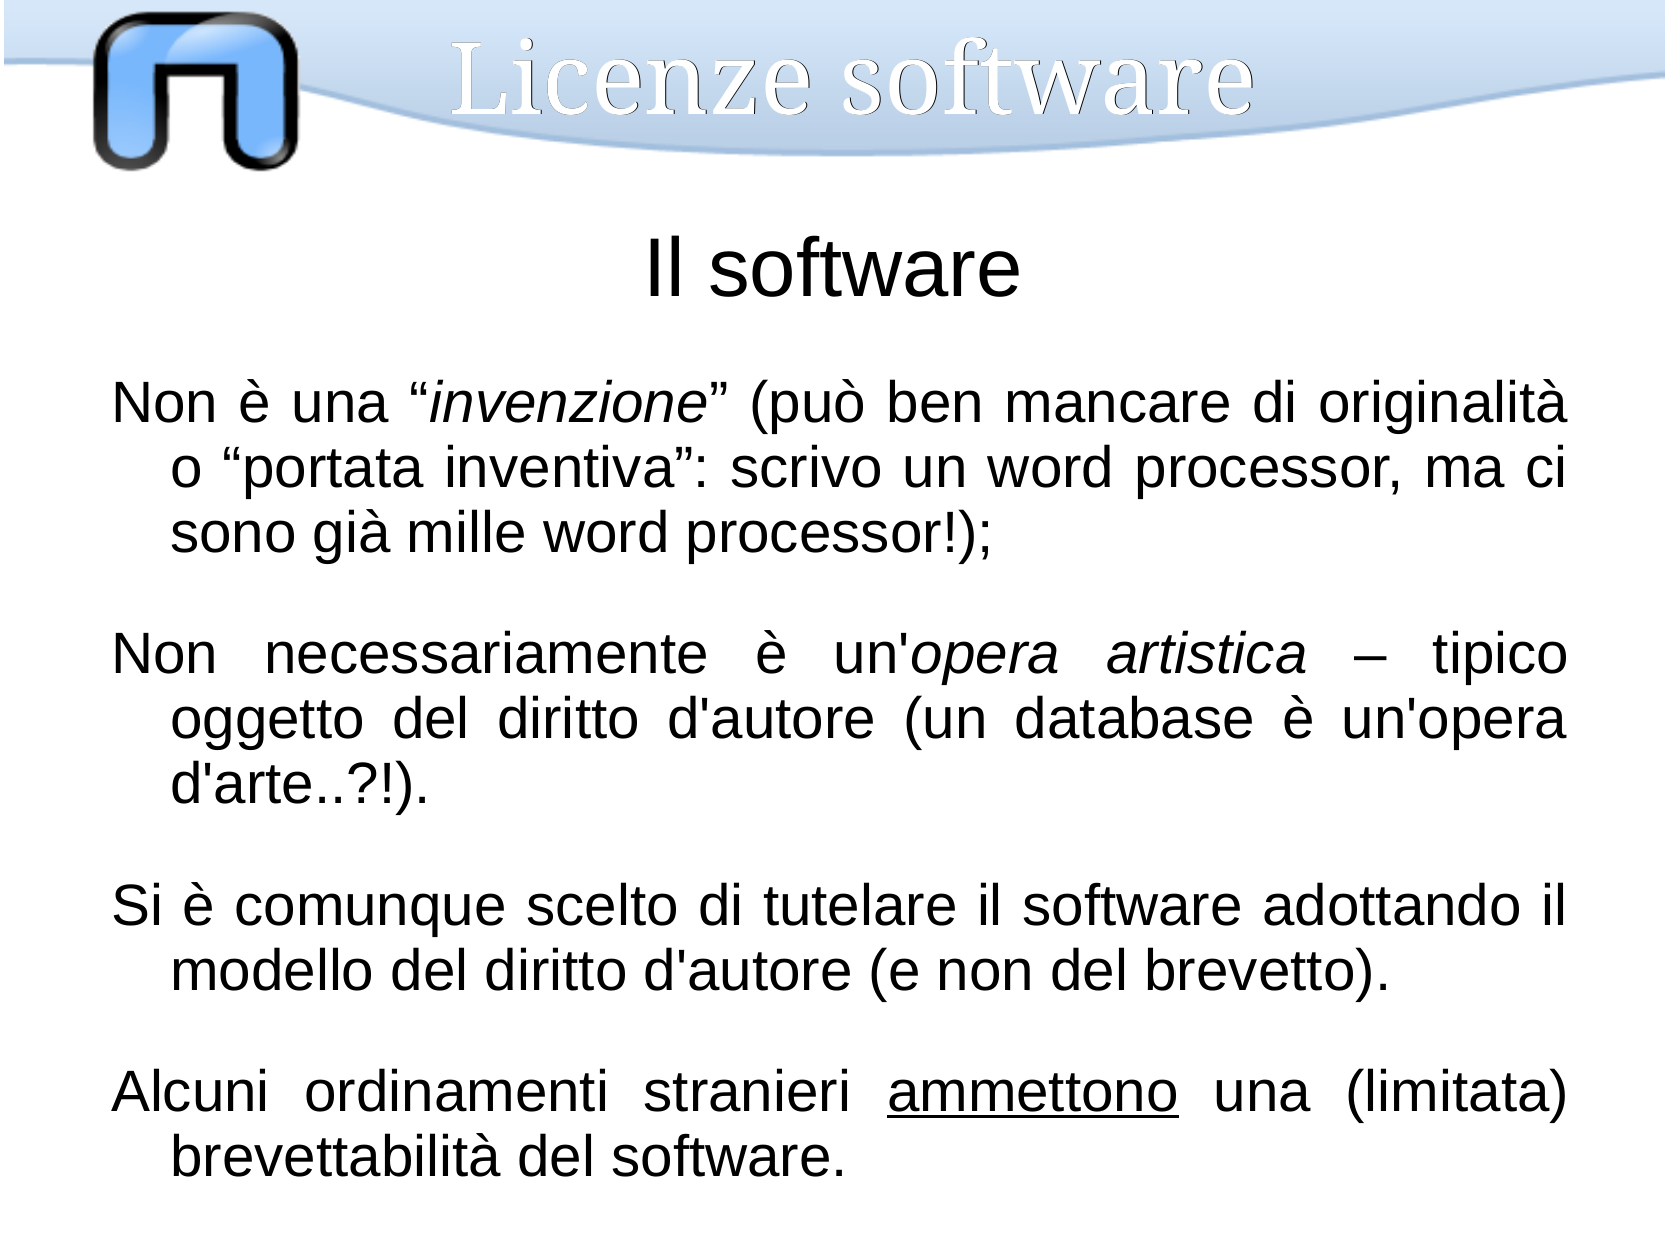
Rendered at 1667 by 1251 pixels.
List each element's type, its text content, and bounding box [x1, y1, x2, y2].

subtitle Non è una “invenzione” (può ben mancare di originalità o “portata inventiva”: scrivo un word processor, ma ci sono già mille word processor!); Non necessariamente è un'opera artistica – tipico oggetto del diritto d'autore (un database è un'opera d'arte..?!). Si è comunque scelto di tutelare il software adottando il modello del diritto d'autore (e non del brevetto). Alcuni ordinamenti stranieri ammettono una (limitata) brevettabilità del software. [69, 369, 1570, 1189]
title Il software [83, 209, 1584, 365]
picture [0, 0, 1667, 1251]
text_box Licenze software [407, 0, 1443, 168]
